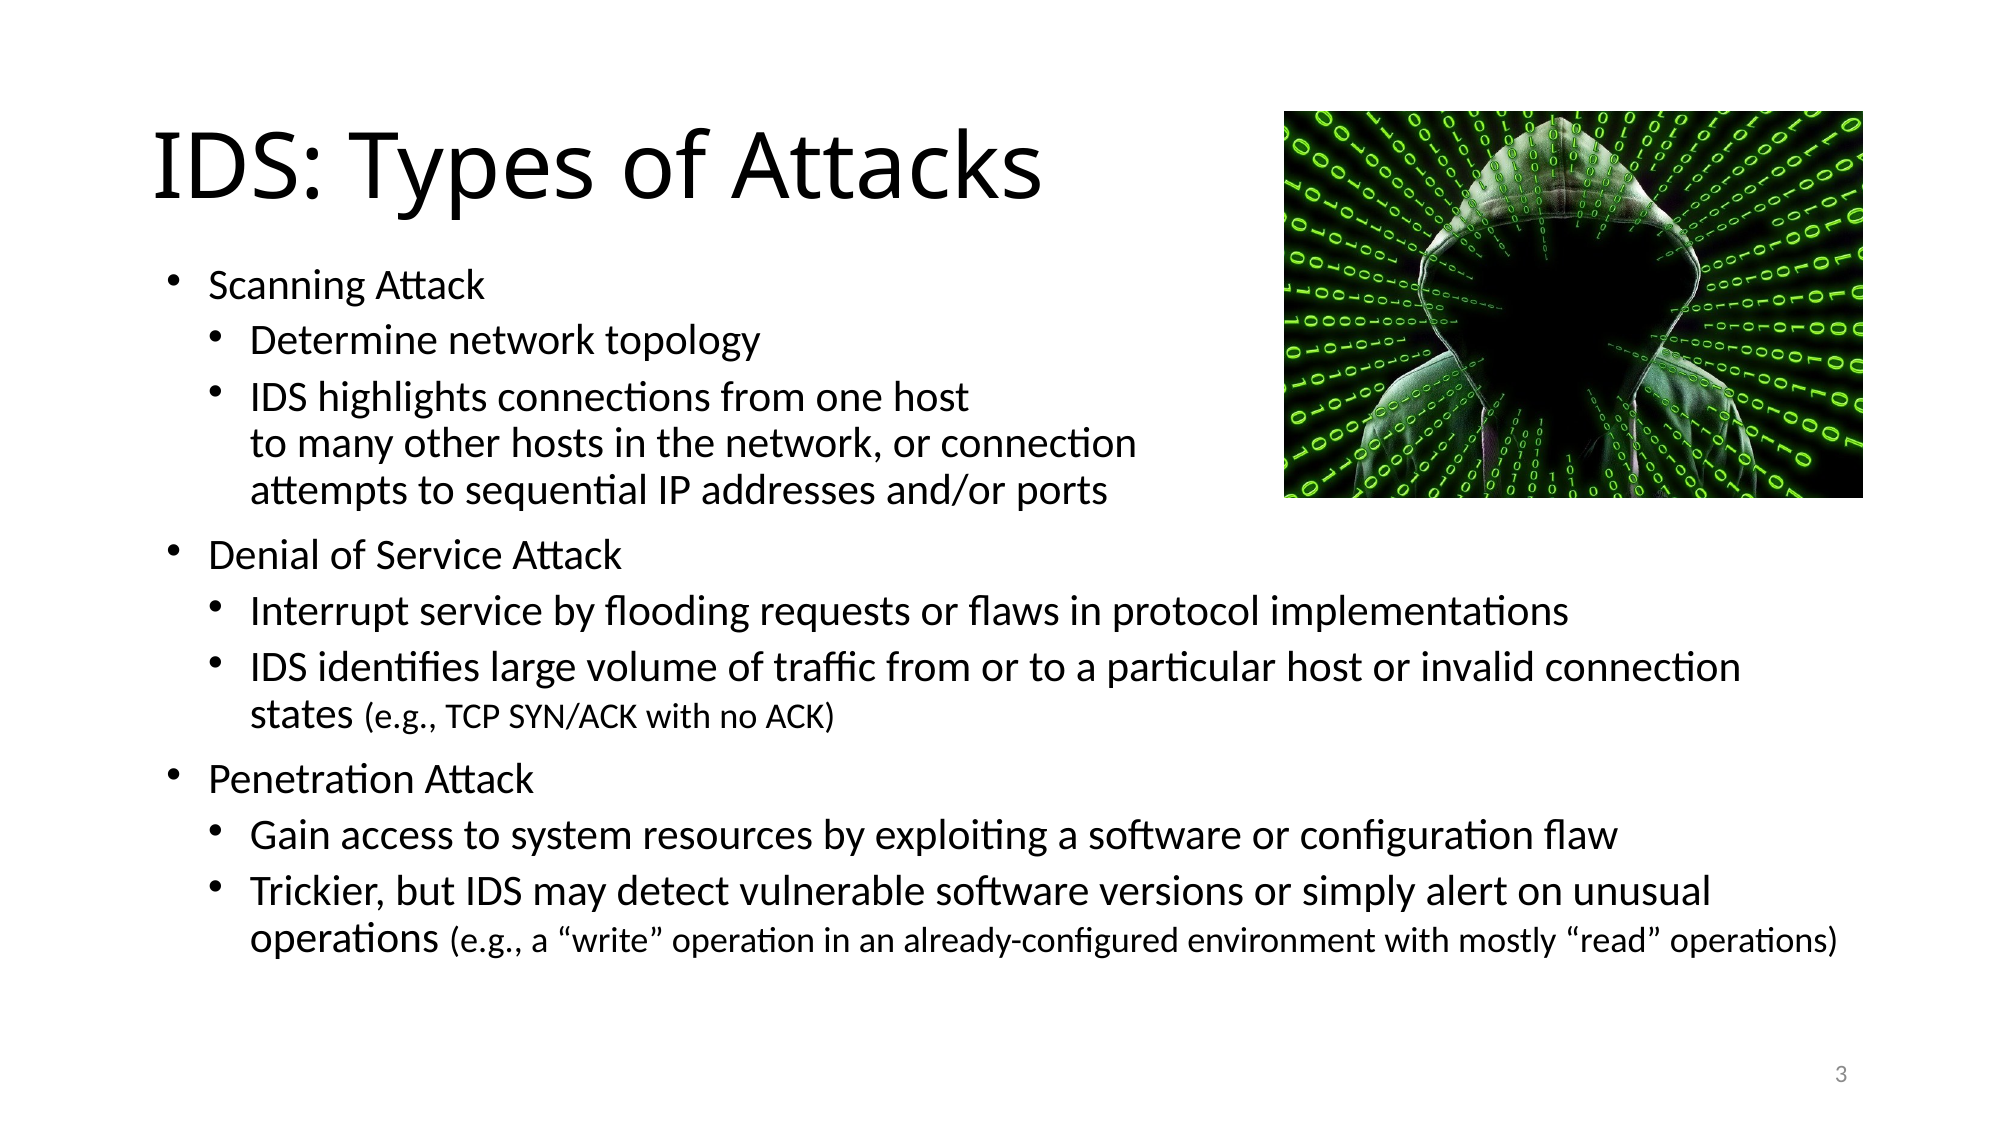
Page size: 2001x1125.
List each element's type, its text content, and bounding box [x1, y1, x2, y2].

list Scanning Attack Determine network topology IDS highlights connections from one host to many other hosts in the network, or connection attempts to sequential IP addresses and/or ports Denial of Service Attack Interrupt service by flooding requests or flaws in protocol implementations IDS identifies large volume of traffic from or to a particular host or invalid connection states (e.g., TCP SYN/ACK with no ACK) Penetration Attack Gain access to system resources by exploiting a software or configuration flaw Trickier, but IDS may detect vulnerable software versions or simply alert on unusual operations (e.g., a “write” operation in an already-configured environment with mostly “read” operations) [137, 254, 1863, 1014]
title IDS: Types of Attacks [137, 59, 1863, 254]
picture [1284, 111, 1863, 498]
slide_number <number> [1412, 1042, 1863, 1103]
